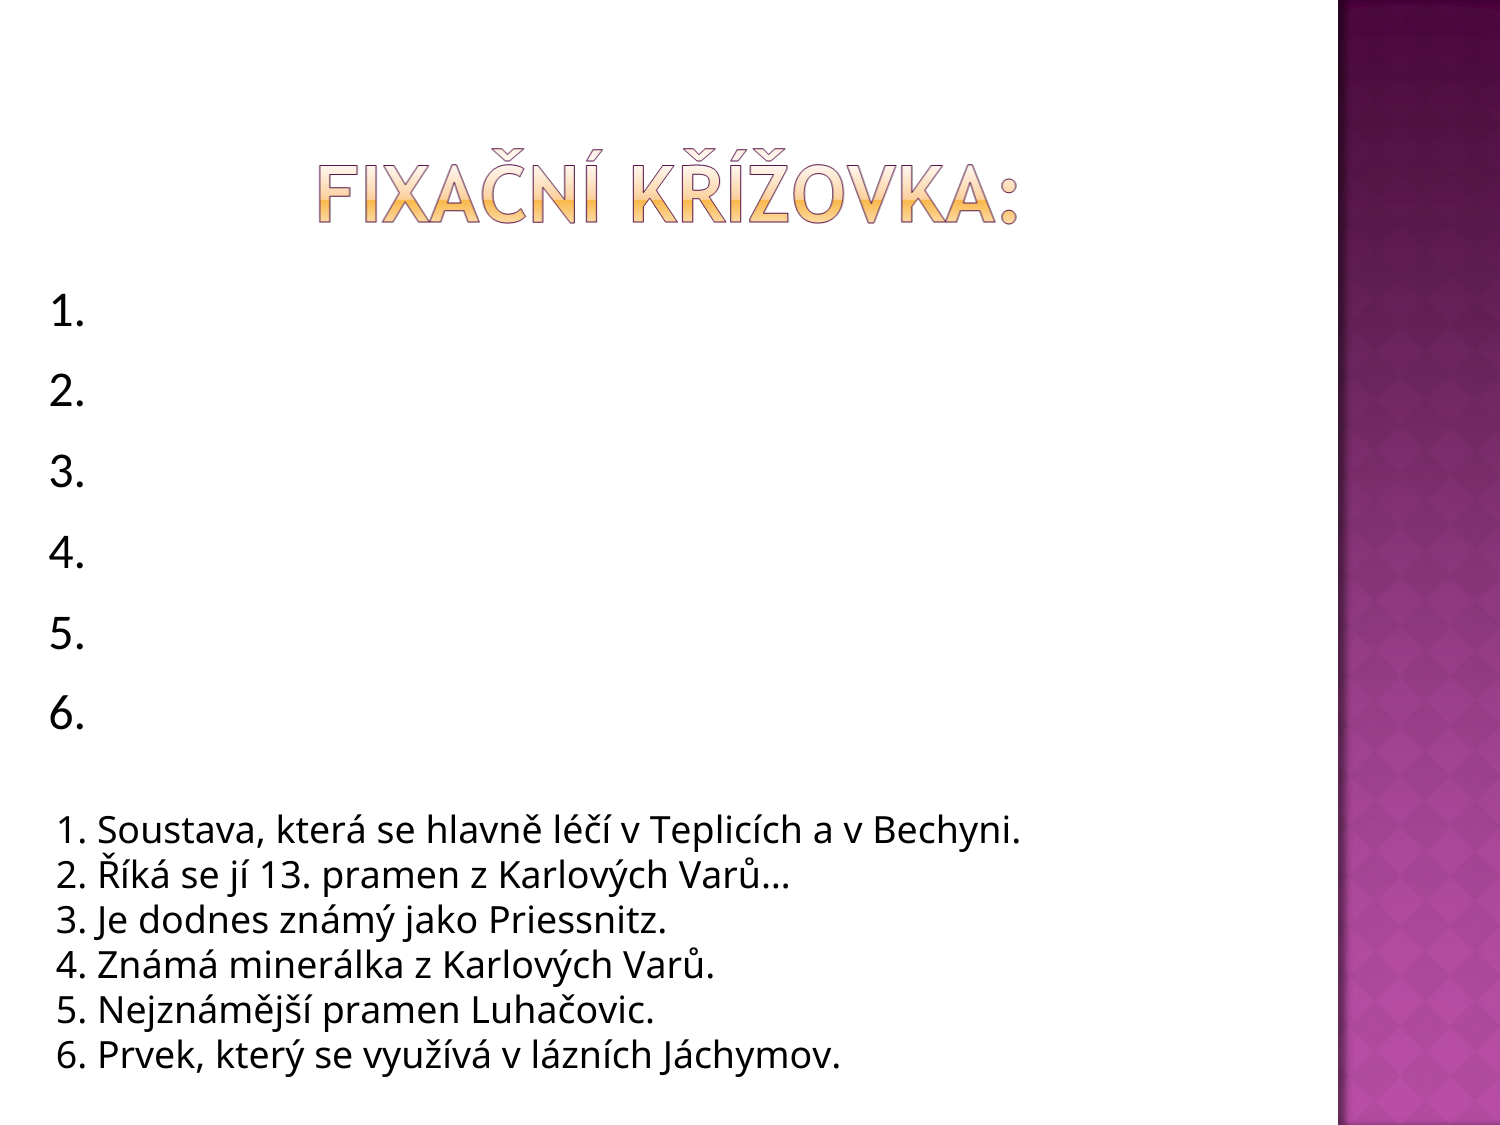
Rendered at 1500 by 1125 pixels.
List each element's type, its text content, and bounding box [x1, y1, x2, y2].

table_header [730, 267, 816, 348]
table_header [816, 267, 902, 348]
table_cell [643, 509, 730, 590]
table_cell [988, 590, 1074, 671]
table_cell [472, 671, 558, 752]
table_cell [213, 509, 299, 590]
table_cell [1160, 348, 1246, 429]
table_cell 2. [41, 348, 127, 429]
table_cell [643, 348, 730, 429]
table_header [299, 267, 385, 348]
table_cell [816, 429, 902, 509]
table_cell [730, 671, 816, 752]
table_cell [1074, 348, 1160, 429]
table_cell [988, 509, 1074, 590]
table_cell [816, 590, 902, 671]
table_cell [1160, 671, 1246, 752]
table_cell [472, 348, 558, 429]
table_cell [385, 509, 472, 590]
table_cell [902, 671, 988, 752]
table_cell [643, 590, 730, 671]
table_cell [730, 348, 816, 429]
table_cell [988, 671, 1074, 752]
table_cell [730, 590, 816, 671]
table_header [1074, 267, 1160, 348]
table_cell [127, 429, 213, 509]
table_cell [1074, 429, 1160, 509]
table_cell [385, 429, 472, 509]
table_cell [213, 429, 299, 509]
table_cell [816, 509, 902, 590]
table_cell [385, 671, 472, 752]
table_cell [1160, 429, 1246, 509]
table_cell [643, 429, 730, 509]
table_header [127, 267, 213, 348]
table_header [643, 267, 730, 348]
table_cell [385, 348, 472, 429]
table_cell [1074, 671, 1160, 752]
table_header [902, 267, 988, 348]
table_cell 4. [41, 509, 127, 590]
table_cell [643, 671, 730, 752]
text_box 1. Soustava, která se hlavně léčí v Teplicích a v Bechyni. 2. Říká se jí 13. pramen z Karlových Varů… 3. Je dodnes známý jako Priessnitz. 4. Známá minerálka z Karlových Varů. 5. Nejznámější pramen Luhačovic. 6. Prvek, který se využívá v lázních Jáchymov. [41, 798, 1317, 1125]
table_cell [385, 590, 472, 671]
table_header 1. [41, 267, 127, 348]
table_cell [988, 348, 1074, 429]
table_cell [558, 671, 643, 752]
table_cell 6. [41, 671, 127, 752]
table_cell [558, 429, 643, 509]
table_cell [1160, 509, 1246, 590]
table_cell [127, 509, 213, 590]
table_header [385, 267, 472, 348]
table_cell [902, 509, 988, 590]
table_cell [1160, 590, 1246, 671]
table_cell [558, 509, 643, 590]
text_box [73, 52, 1265, 241]
table_cell [558, 348, 643, 429]
table_cell [299, 509, 385, 590]
picture [1337, 0, 1500, 1125]
table_cell [213, 348, 299, 429]
table_cell [127, 348, 213, 429]
table_cell [816, 348, 902, 429]
table_cell [299, 348, 385, 429]
table_cell [730, 429, 816, 509]
table_cell [902, 590, 988, 671]
table_cell [213, 671, 299, 752]
table_cell [558, 590, 643, 671]
table_header [213, 267, 299, 348]
table_header [472, 267, 558, 348]
table_cell 5. [41, 590, 127, 671]
table_cell [730, 509, 816, 590]
table_cell [472, 509, 558, 590]
table_cell [816, 671, 902, 752]
table_cell [472, 429, 558, 509]
table_cell 3. [41, 429, 127, 509]
table_cell [299, 671, 385, 752]
table_cell [988, 429, 1074, 509]
table_cell [472, 590, 558, 671]
table_cell [213, 590, 299, 671]
table_cell [127, 590, 213, 671]
table_cell [1074, 590, 1160, 671]
table_cell [299, 429, 385, 509]
table_header [558, 267, 643, 348]
table_cell [1074, 509, 1160, 590]
table_cell [902, 348, 988, 429]
table_cell [127, 671, 213, 752]
table_header [988, 267, 1074, 348]
table_cell [299, 590, 385, 671]
table_cell [902, 429, 988, 509]
table_header [1160, 267, 1246, 348]
